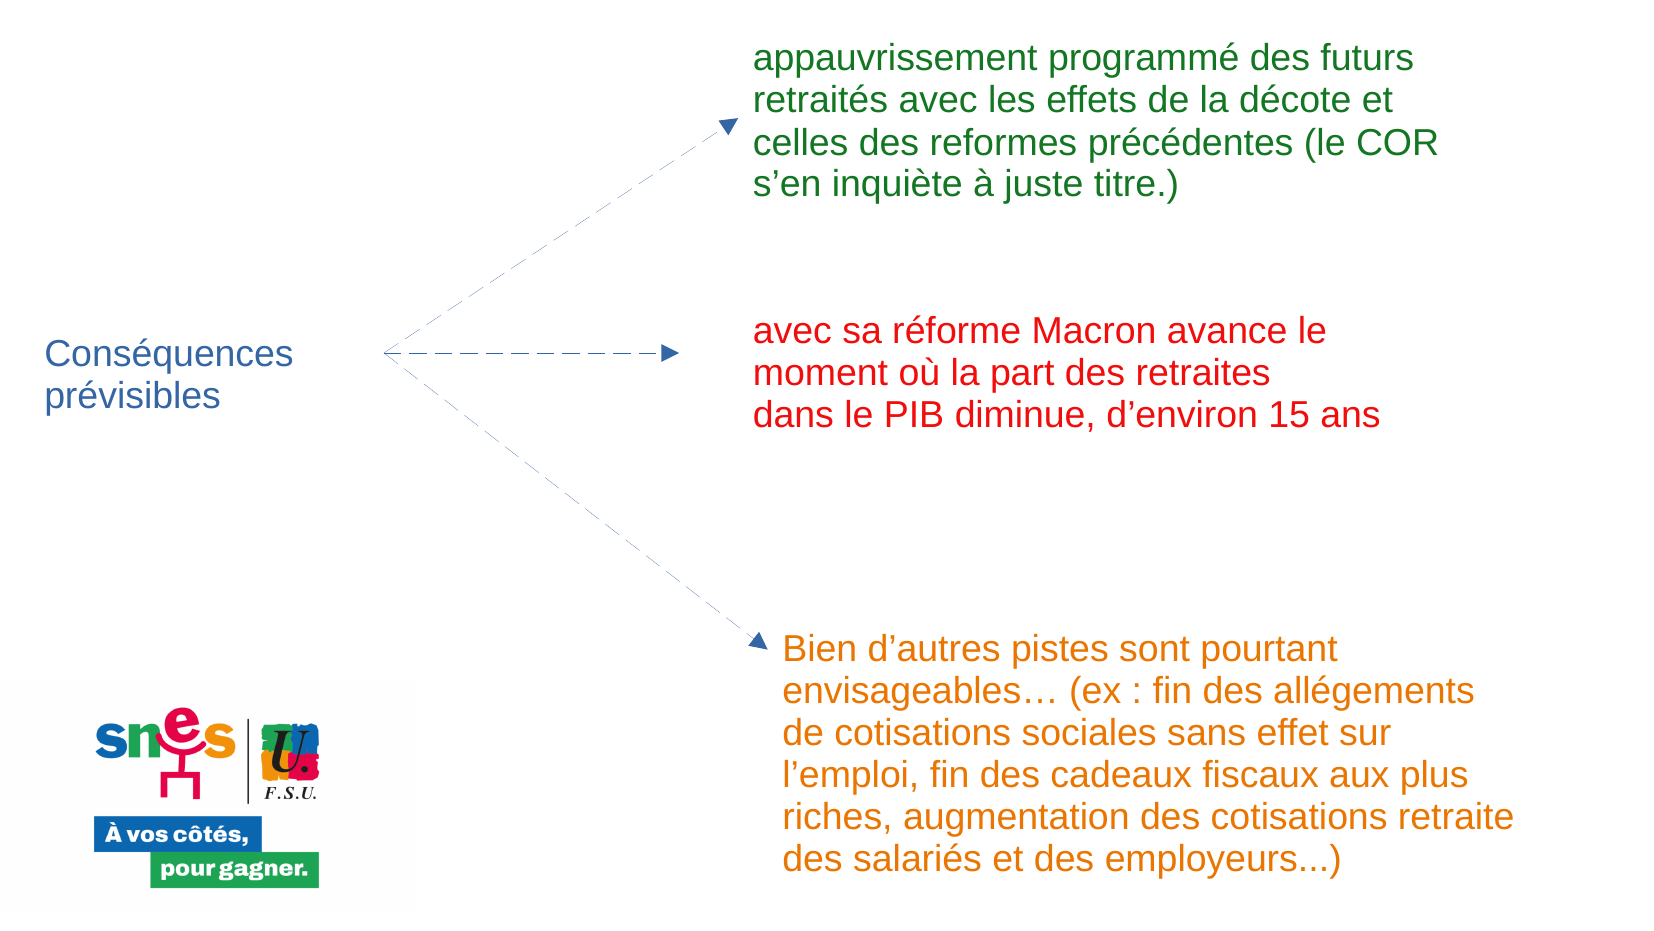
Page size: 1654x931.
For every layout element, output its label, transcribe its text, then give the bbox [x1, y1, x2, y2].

text_box avec sa réforme Macron avance le moment où la part des retraites dans le PIB diminue, d’environ 15 ans [738, 302, 1418, 443]
text_box appauvrissement programmé des futurs retraités avec les effets de la décote et celles des reformes précédentes (le COR s’en inquiète à juste titre.) [738, 29, 1477, 213]
text_box Bien d’autres pistes sont pourtant envisageables… (ex : fin des allégements de cotisations sociales sans effet sur l’emploi, fin des cadeaux fiscaux aux plus riches, augmentation des cotisations retraite des salariés et des employeurs...) [767, 620, 1536, 887]
picture [0, 679, 414, 916]
text_box Conséquences prévisibles [29, 324, 384, 466]
